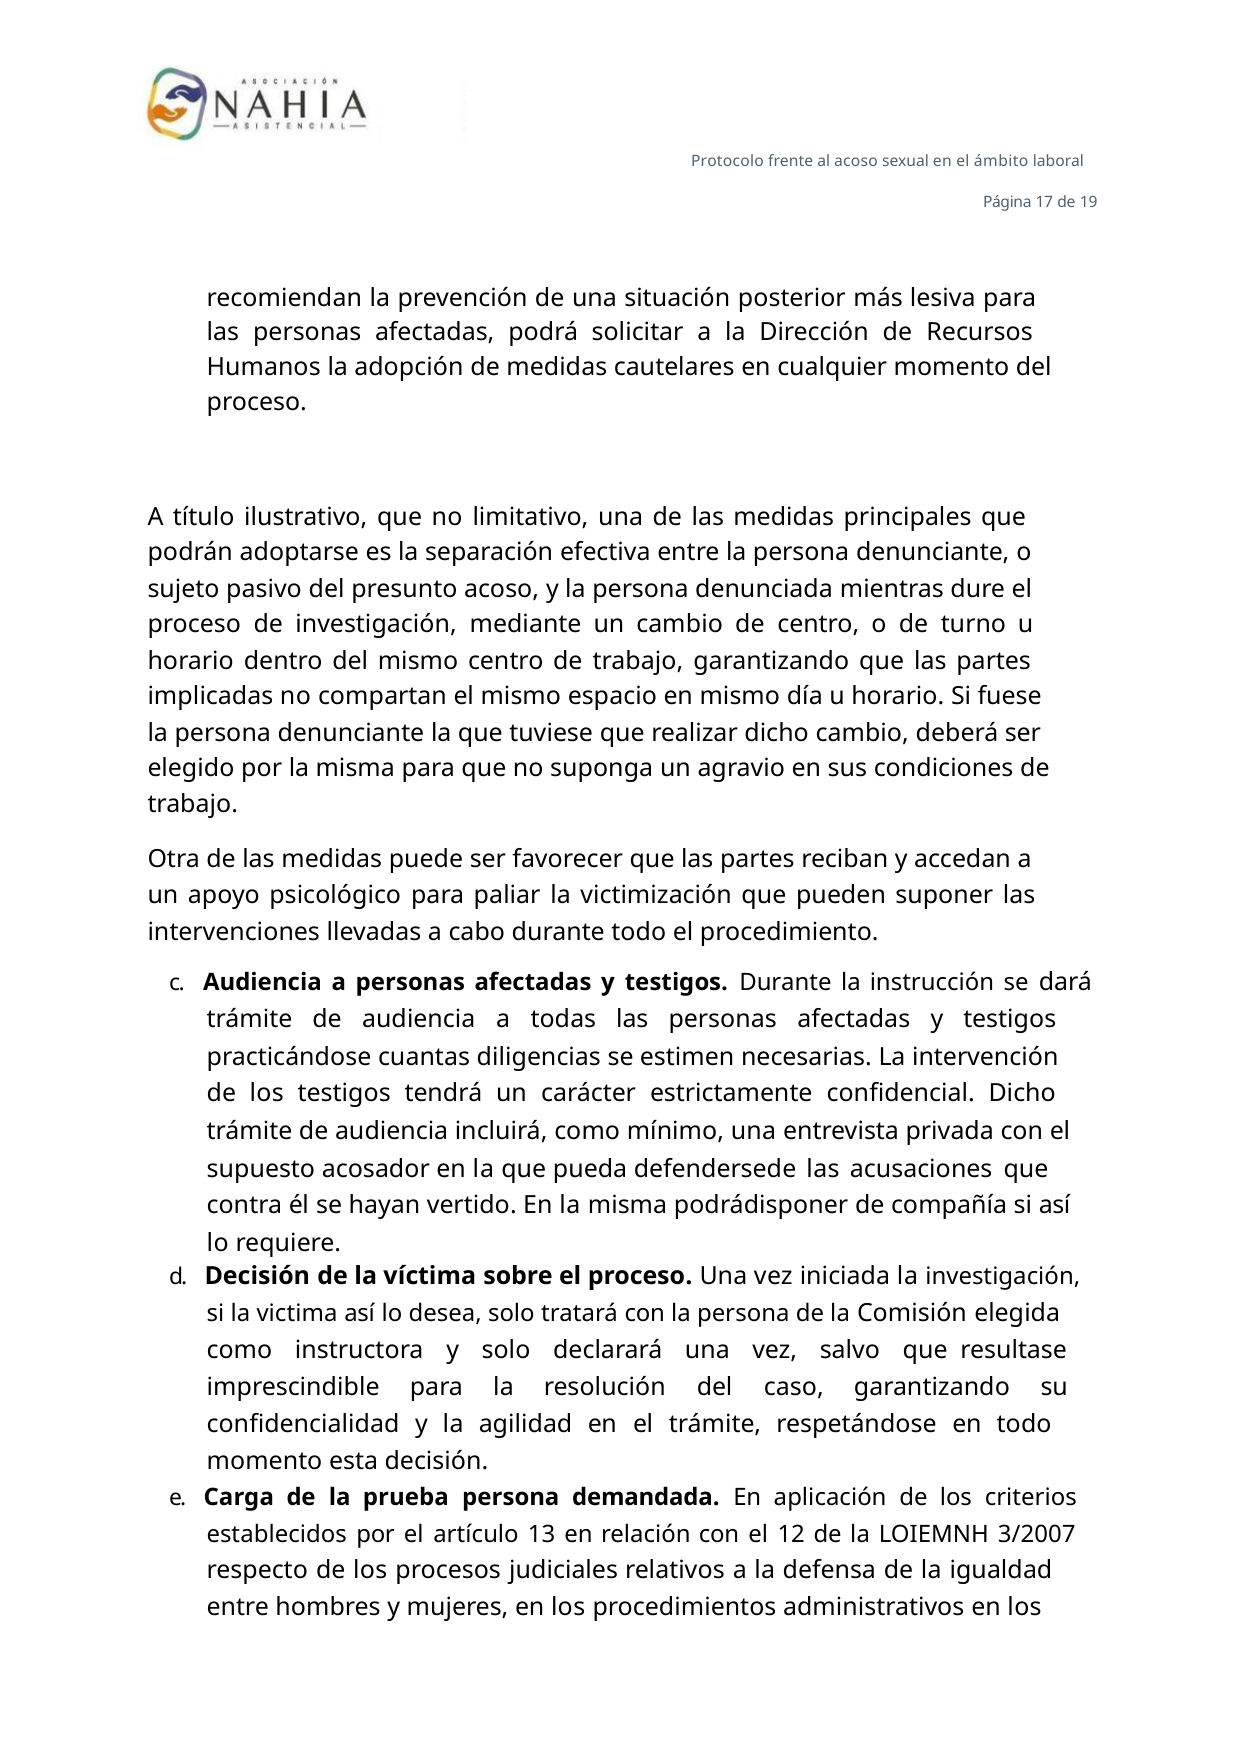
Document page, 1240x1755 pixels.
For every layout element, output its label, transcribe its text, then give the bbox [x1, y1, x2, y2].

text_box d. Decisión de la víctima sobre el proceso. Una vez iniciada la investigación, si la victima así lo desea, solo tratará con la persona de la Comisión elegida como instructora y solo declarará una vez, salvo que resultase imprescindible para la resolución del caso, garantizando su confidencialidad y la agilidad en el trámite, respetándose en todo momento esta decisión. [169, 1259, 1119, 1475]
text_box recomiendan la prevención de una situación posterior más lesiva para las personas afectadas, podrá solicitar a la Dirección de Recursos Humanos la adopción de medidas cautelares en cualquier momento del proceso. [206, 281, 1119, 416]
text_box c. Audiencia a personas afectadas y testigos. Durante la instrucción se dará trámite de audiencia a todas las personas afectadas y testigos practicándose cuantas diligencias se estimen necesarias. La intervención de los testigos tendrá un carácter estrictamente confidencial. Dicho trámite de audiencia incluirá, como mínimo, una entrevista privada con el supuesto acosador en la que pueda defendersede las acusaciones que contra él se hayan vertido. En la misma podrádisponer de compañía si así lo requiere. [169, 965, 1119, 1257]
text_box Otra de las medidas puede ser favorecer que las partes reciban y accedan a un apoyo psicológico para paliar la victimización que pueden suponer las intervenciones llevadas a cabo durante todo el procedimiento. [147, 842, 1119, 946]
text_box Protocolo frente al acoso sexual en el ámbito laboral Página 17 de 19 [691, 150, 1119, 212]
text_box [135, 65, 467, 171]
text_box A título ilustrativo, que no limitativo, una de las medidas principales que podrán adoptarse es la separación efectiva entre la persona denunciante, o sujeto pasivo del presunto acoso, y la persona denunciada mientras dure el proceso de investigación, mediante un cambio de centro, o de turno u horario dentro del mismo centro de trabajo, garantizando que las partes implicadas no compartan el mismo espacio en mismo día u horario. Si fuese la persona denunciante la que tuviese que realizar dicho cambio, deberá ser elegido por la misma para que no suponga un agravio en sus condiciones de trabajo. [147, 500, 1119, 818]
text_box e. Carga de la prueba persona demandada. En aplicación de los criterios establecidos por el artículo 13 en relación con el 12 de la LOIEMNH 3/2007 respecto de los procesos judiciales relativos a la defensa de la igualdad entre hombres y mujeres, en los procedimientos administrativos en los [169, 1480, 1119, 1621]
